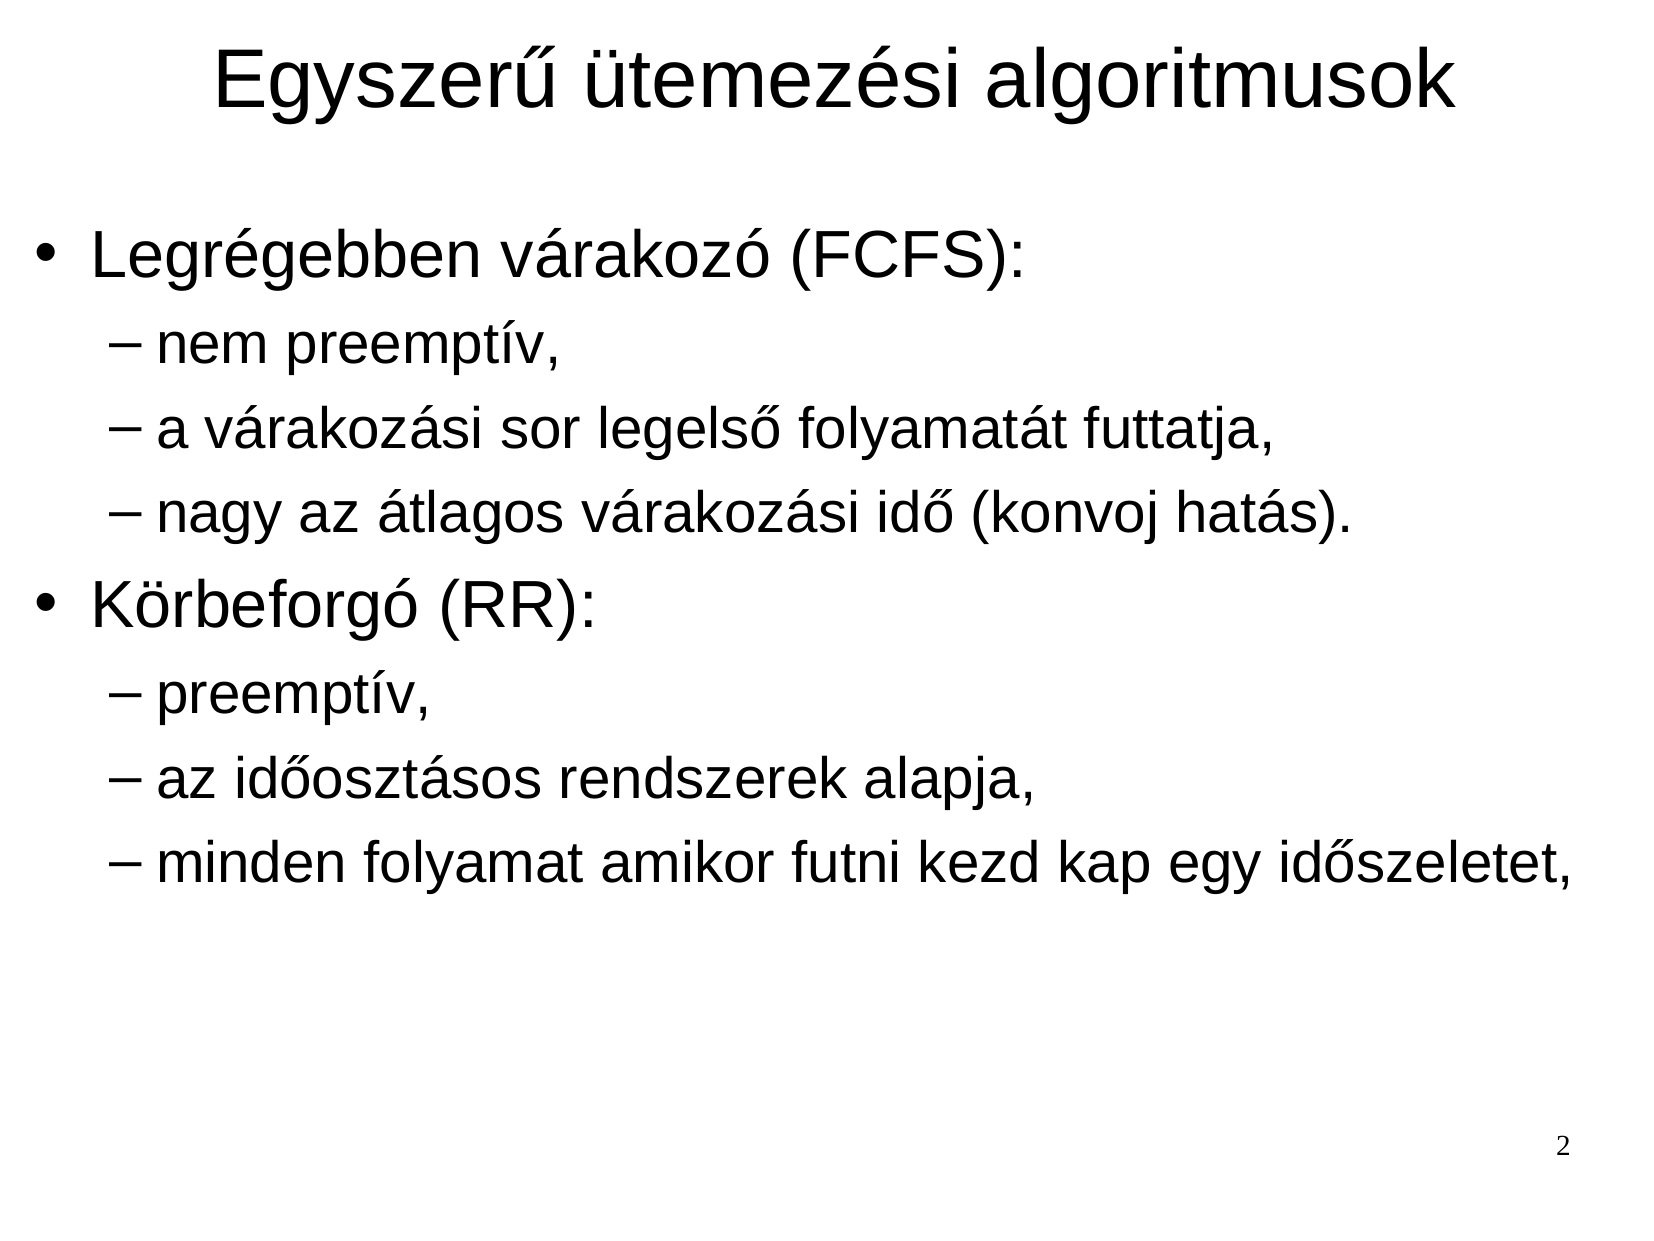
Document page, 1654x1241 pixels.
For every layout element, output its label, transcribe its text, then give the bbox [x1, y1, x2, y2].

title Egyszerű ütemezési algoritmusok [39, 0, 1654, 149]
list Legrégebben várakozó (FCFS): nem preemptív, a várakozási sor legelső folyamatát futtatja, nagy az átlagos várakozási idő (konvoj hatás). Körbeforgó (RR): preemptív, az időosztásos rendszerek alapja, minden folyamat amikor futni kezd kap egy időszeletet, [19, 203, 1622, 1063]
